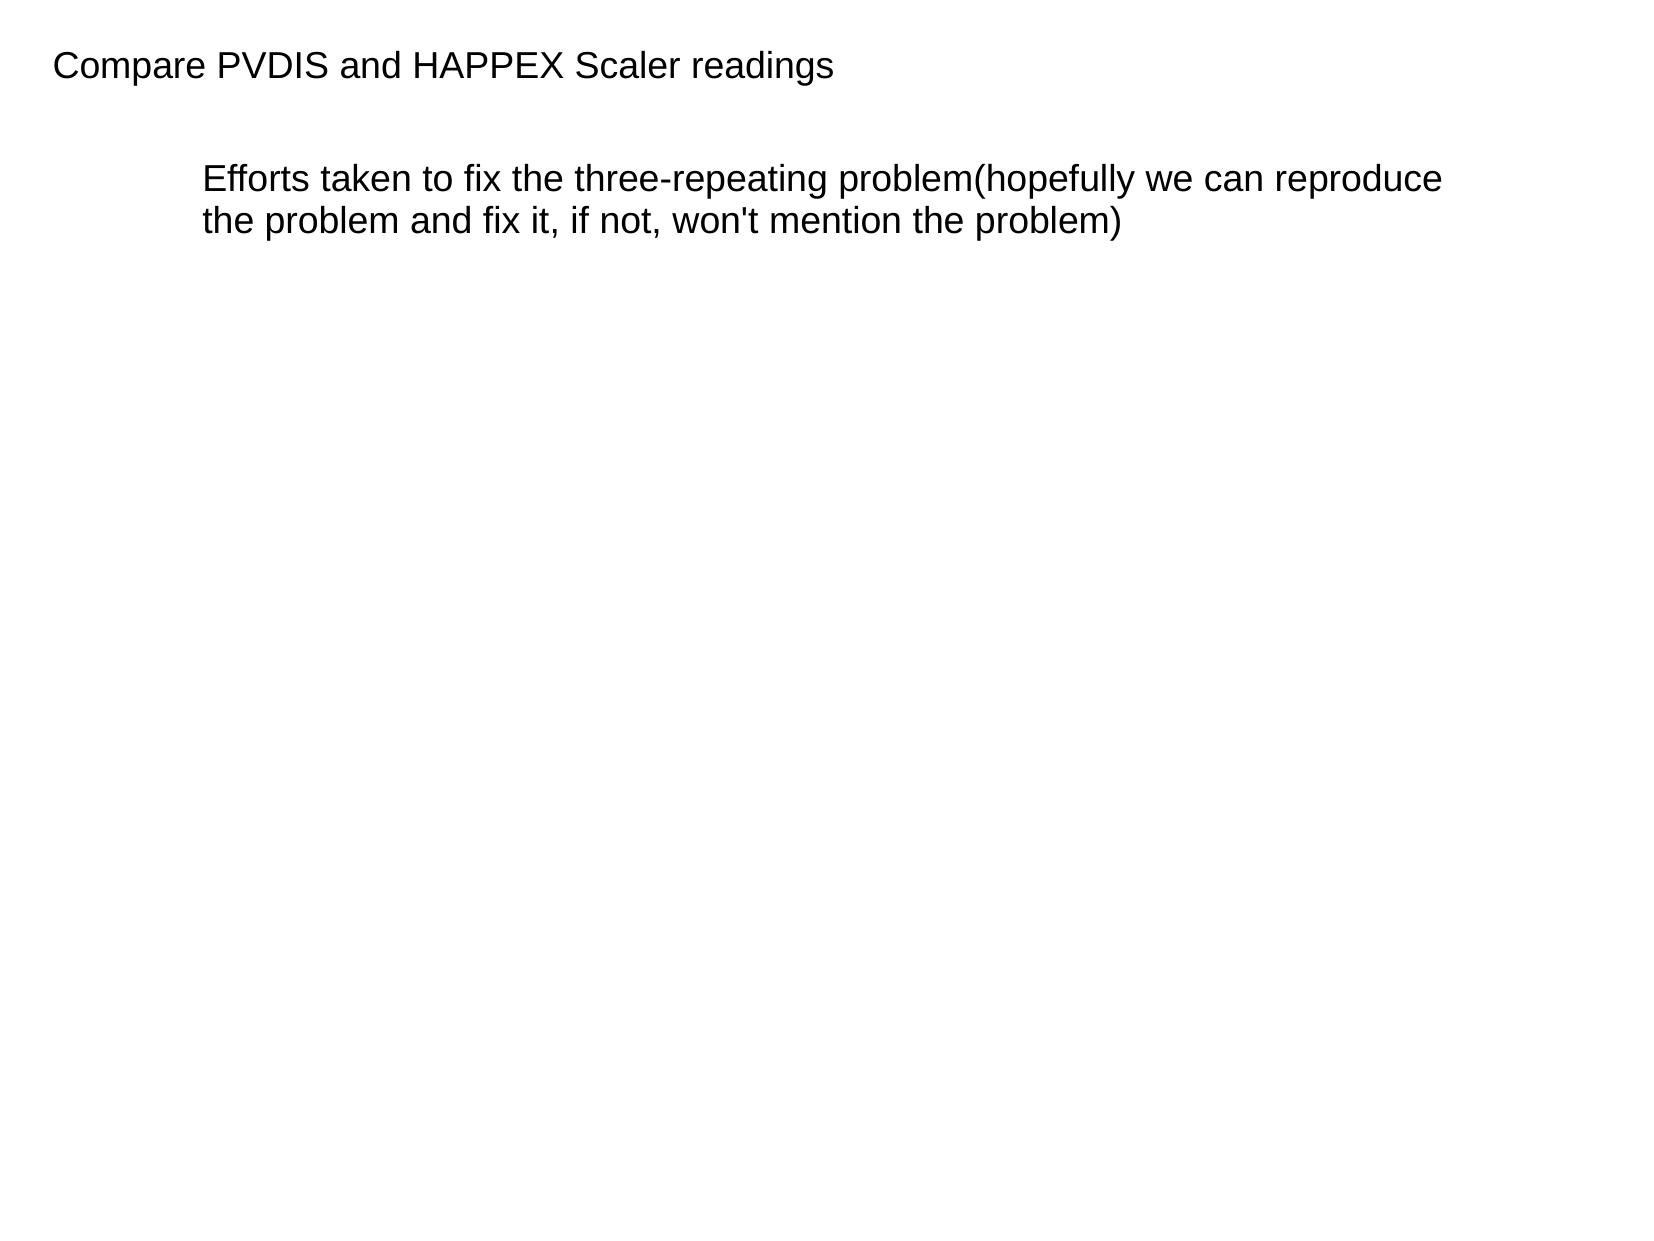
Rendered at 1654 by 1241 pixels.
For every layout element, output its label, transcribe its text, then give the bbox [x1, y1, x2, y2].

text_box Compare PVDIS and HAPPEX Scaler readings [37, 37, 1351, 95]
text_box Efforts taken to fix the three-repeating problem(hopefully we can reproduce the problem and fix it, if not, won't mention the problem) [187, 150, 1463, 263]
